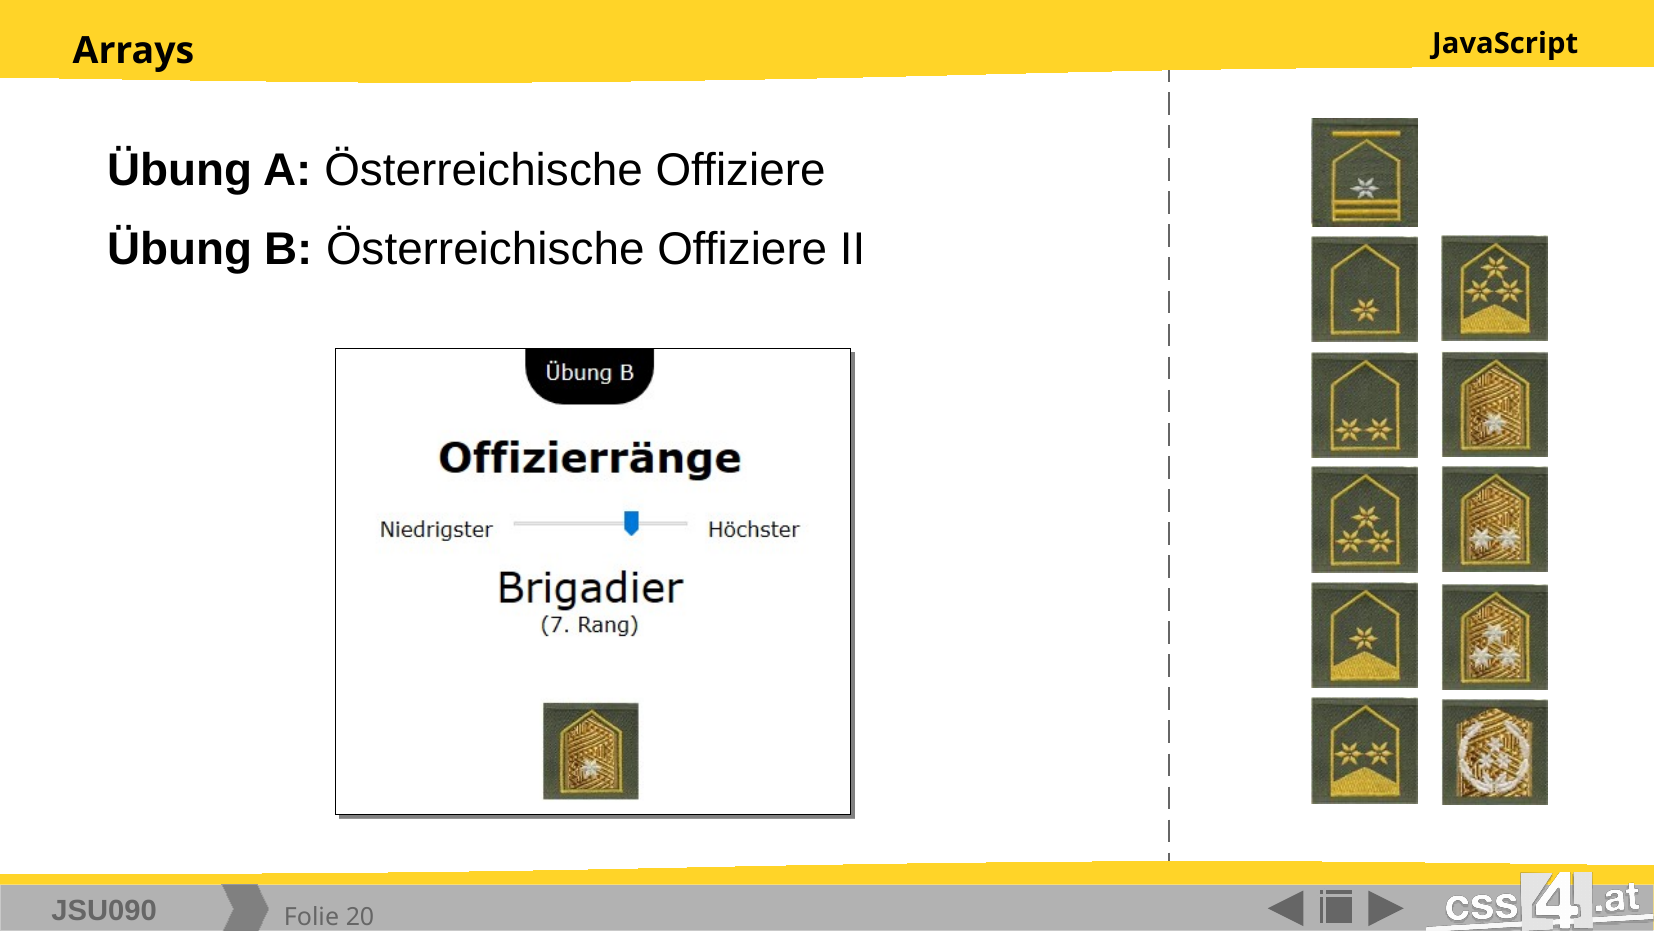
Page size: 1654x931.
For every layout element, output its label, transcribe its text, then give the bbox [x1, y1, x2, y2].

picture [1441, 235, 1548, 341]
text_box Arrays [57, 16, 416, 69]
picture [1311, 582, 1418, 688]
text_box [0, 0, 1654, 83]
text_box Folie <Foliennummer> [269, 891, 542, 931]
picture [1441, 699, 1548, 805]
picture [1441, 351, 1548, 457]
picture [335, 348, 851, 815]
picture [1311, 118, 1418, 227]
picture [1311, 466, 1418, 573]
text_box [0, 861, 1654, 931]
picture [1426, 872, 1654, 931]
text_box Übung B: Österreichische Offiziere II [92, 215, 881, 282]
picture [1441, 584, 1548, 690]
picture [1311, 697, 1418, 804]
picture [1441, 466, 1548, 572]
text_box JSU090 [36, 886, 209, 931]
picture [1311, 352, 1418, 458]
picture [1311, 236, 1418, 342]
text_box Übung A: Österreichische Offiziere [92, 136, 854, 203]
text_box JavaScript [1417, 15, 1607, 60]
